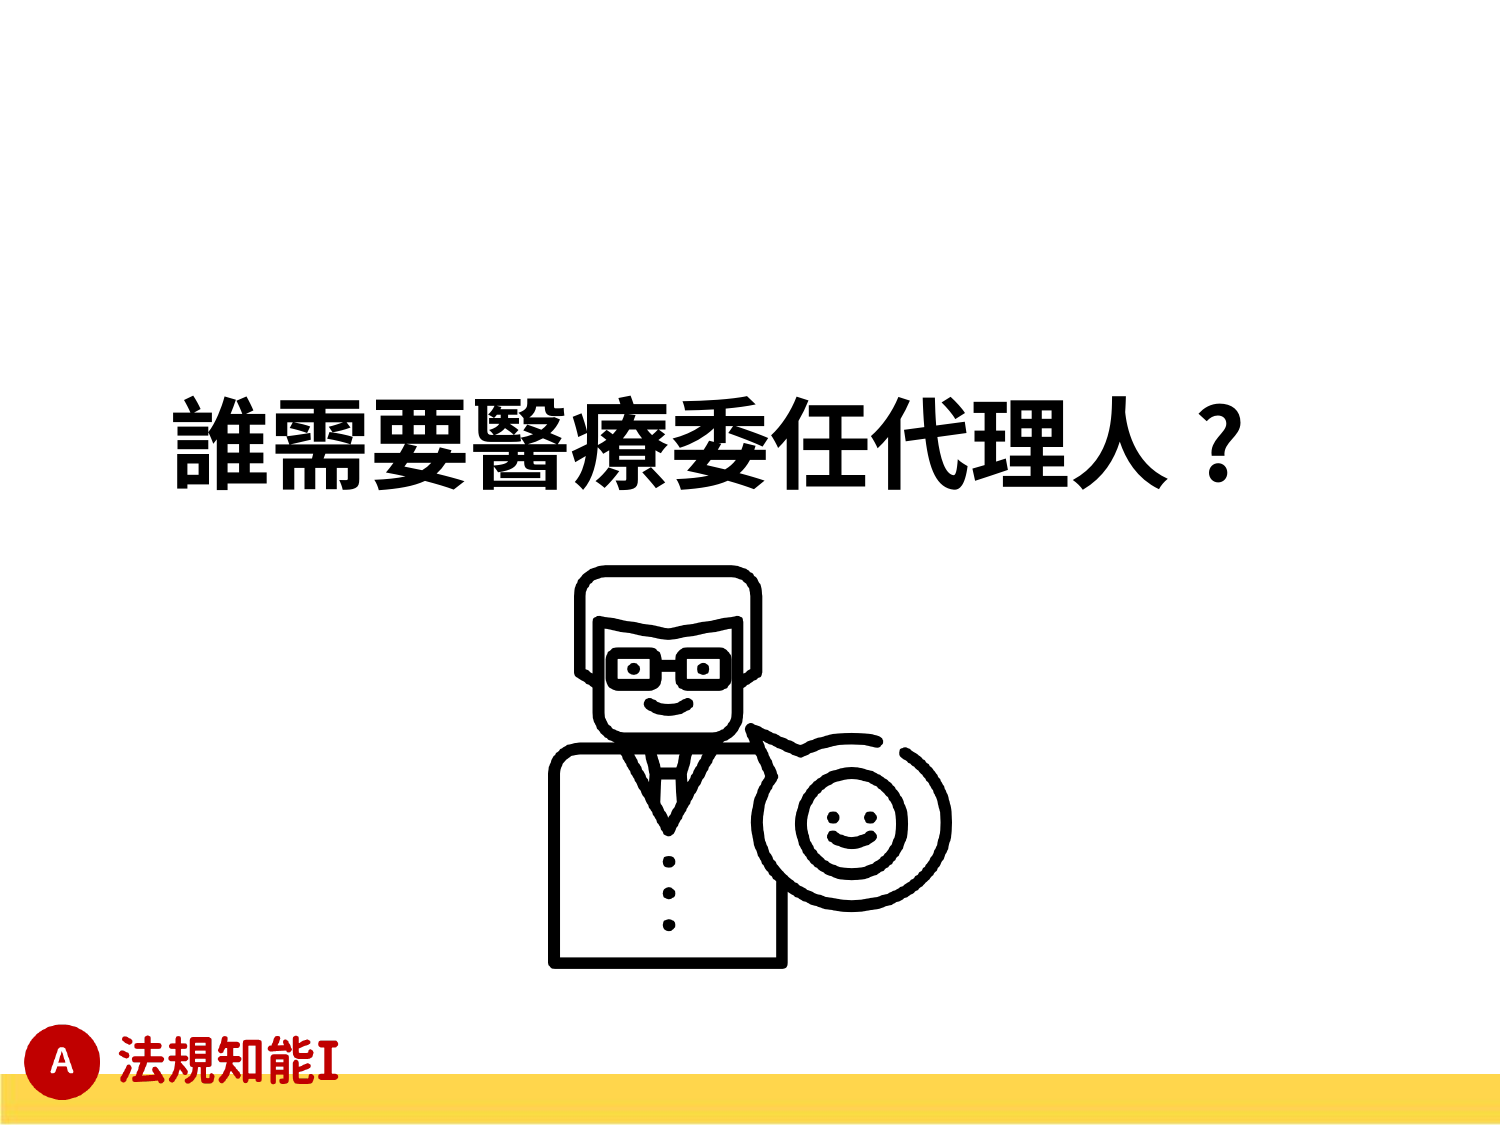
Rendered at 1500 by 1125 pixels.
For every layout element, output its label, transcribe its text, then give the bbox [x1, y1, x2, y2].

picture [0, 1015, 1500, 1125]
picture [548, 565, 952, 969]
list 誰需要醫療委任代理人? [135, 322, 1282, 560]
